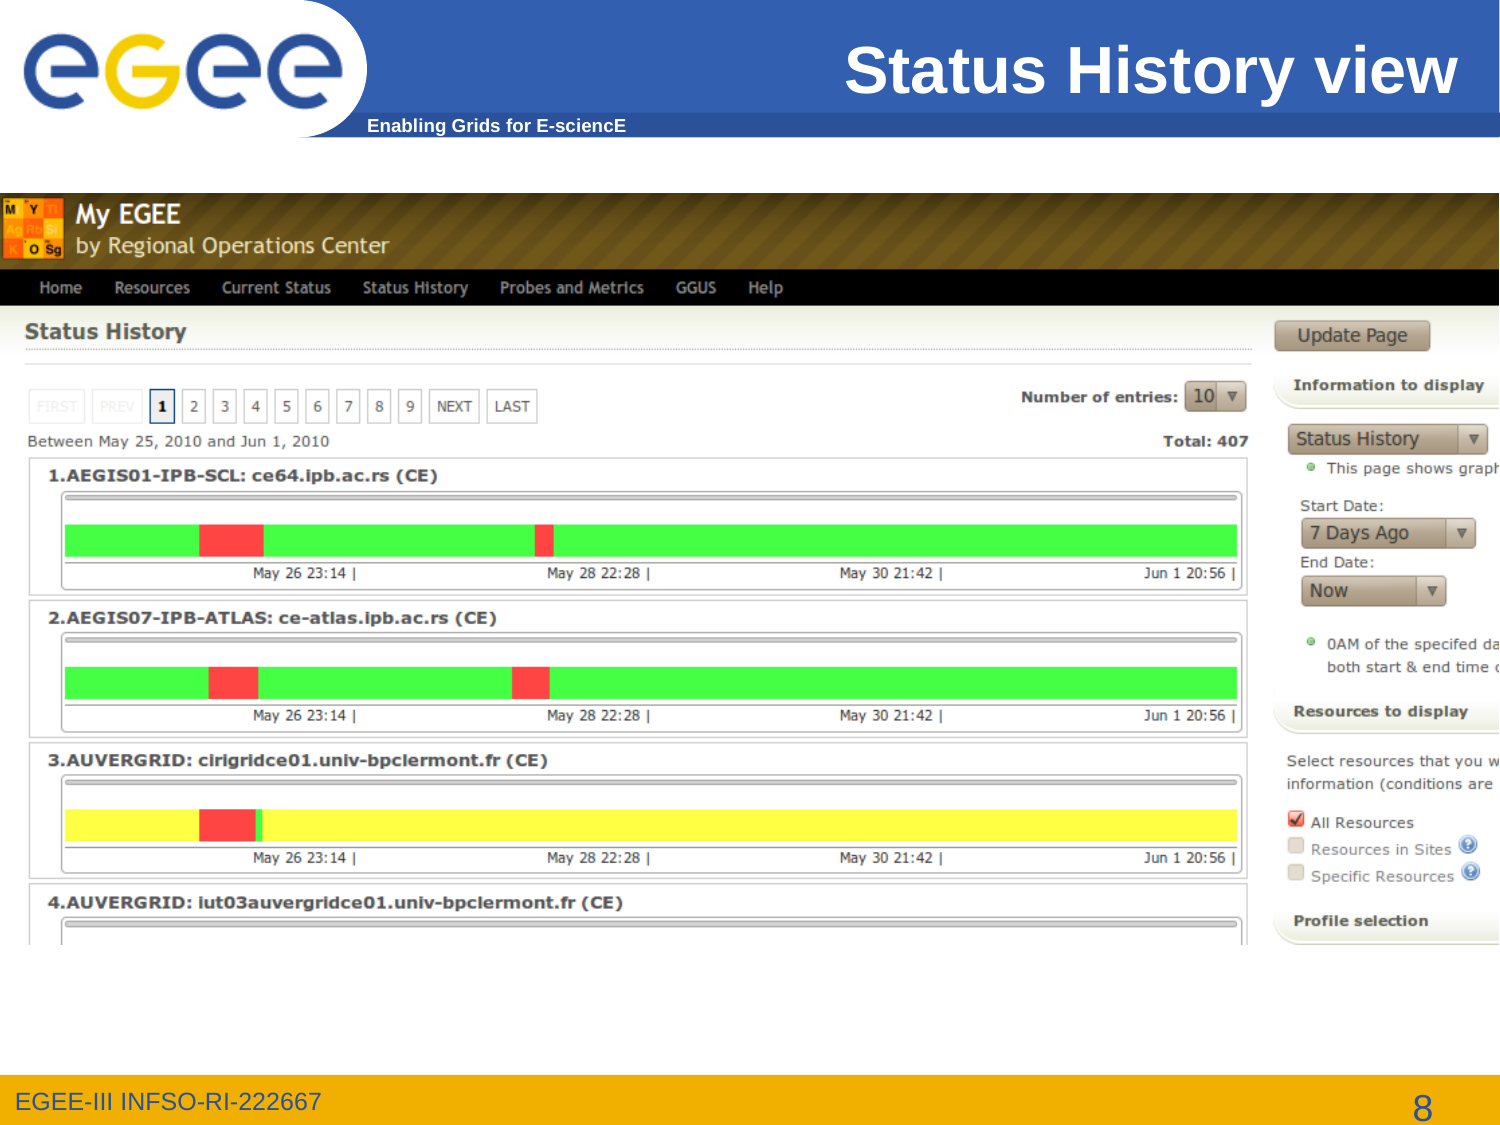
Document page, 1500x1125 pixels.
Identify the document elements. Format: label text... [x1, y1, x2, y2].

title Status History view [369, 10, 1475, 124]
picture [18, 30, 349, 112]
picture [0, 193, 1499, 945]
